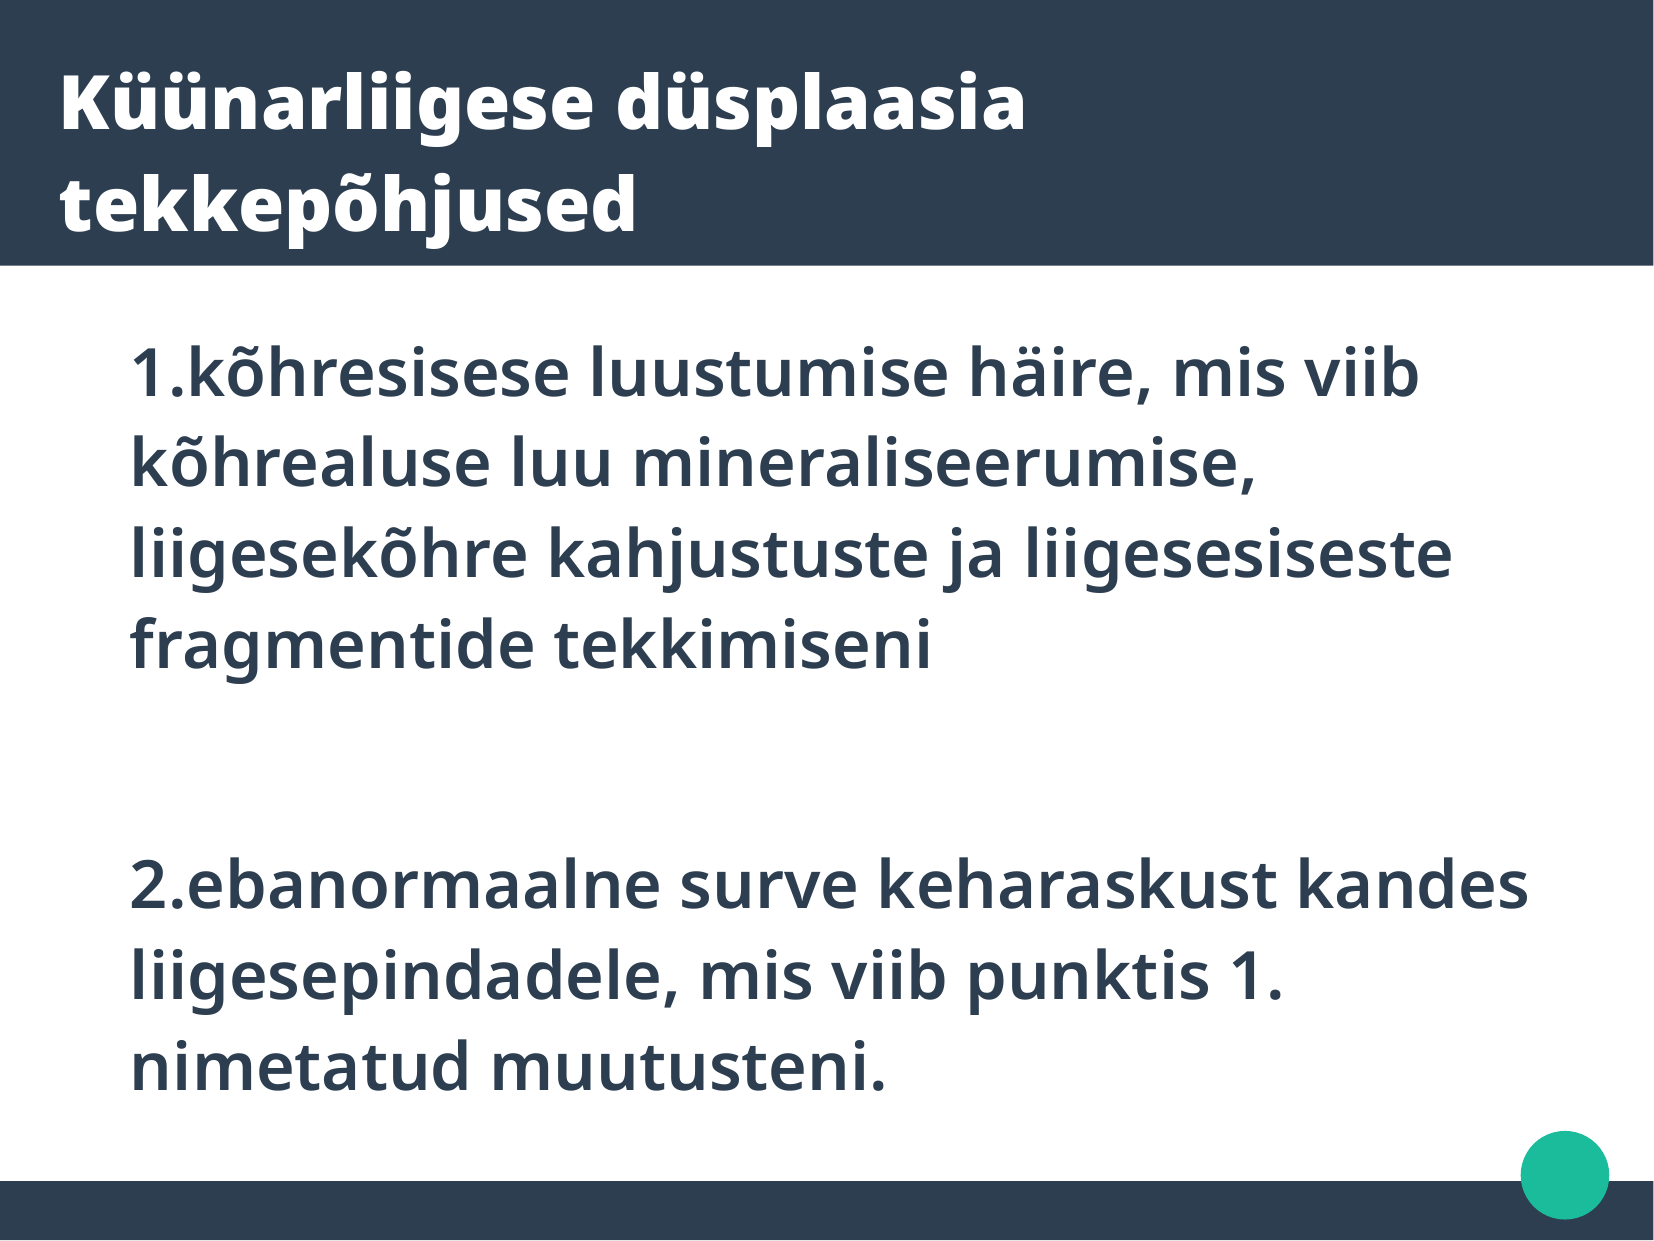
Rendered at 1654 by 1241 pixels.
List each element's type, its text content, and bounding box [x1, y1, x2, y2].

list 1.kõhresisese luustumise häire, mis viib kõhrealuse luu mineraliseerumise, liigesekõhre kahjustuste ja liigesesiseste fragmentide tekkimiseni 2.ebanormaalne surve keharaskust kandes liigesepindadele, mis viib punktis 1. nimetatud muutusteni. [59, 324, 1595, 1152]
title Küünarliigese düsplaasia tekkepõhjused [59, 49, 1595, 207]
